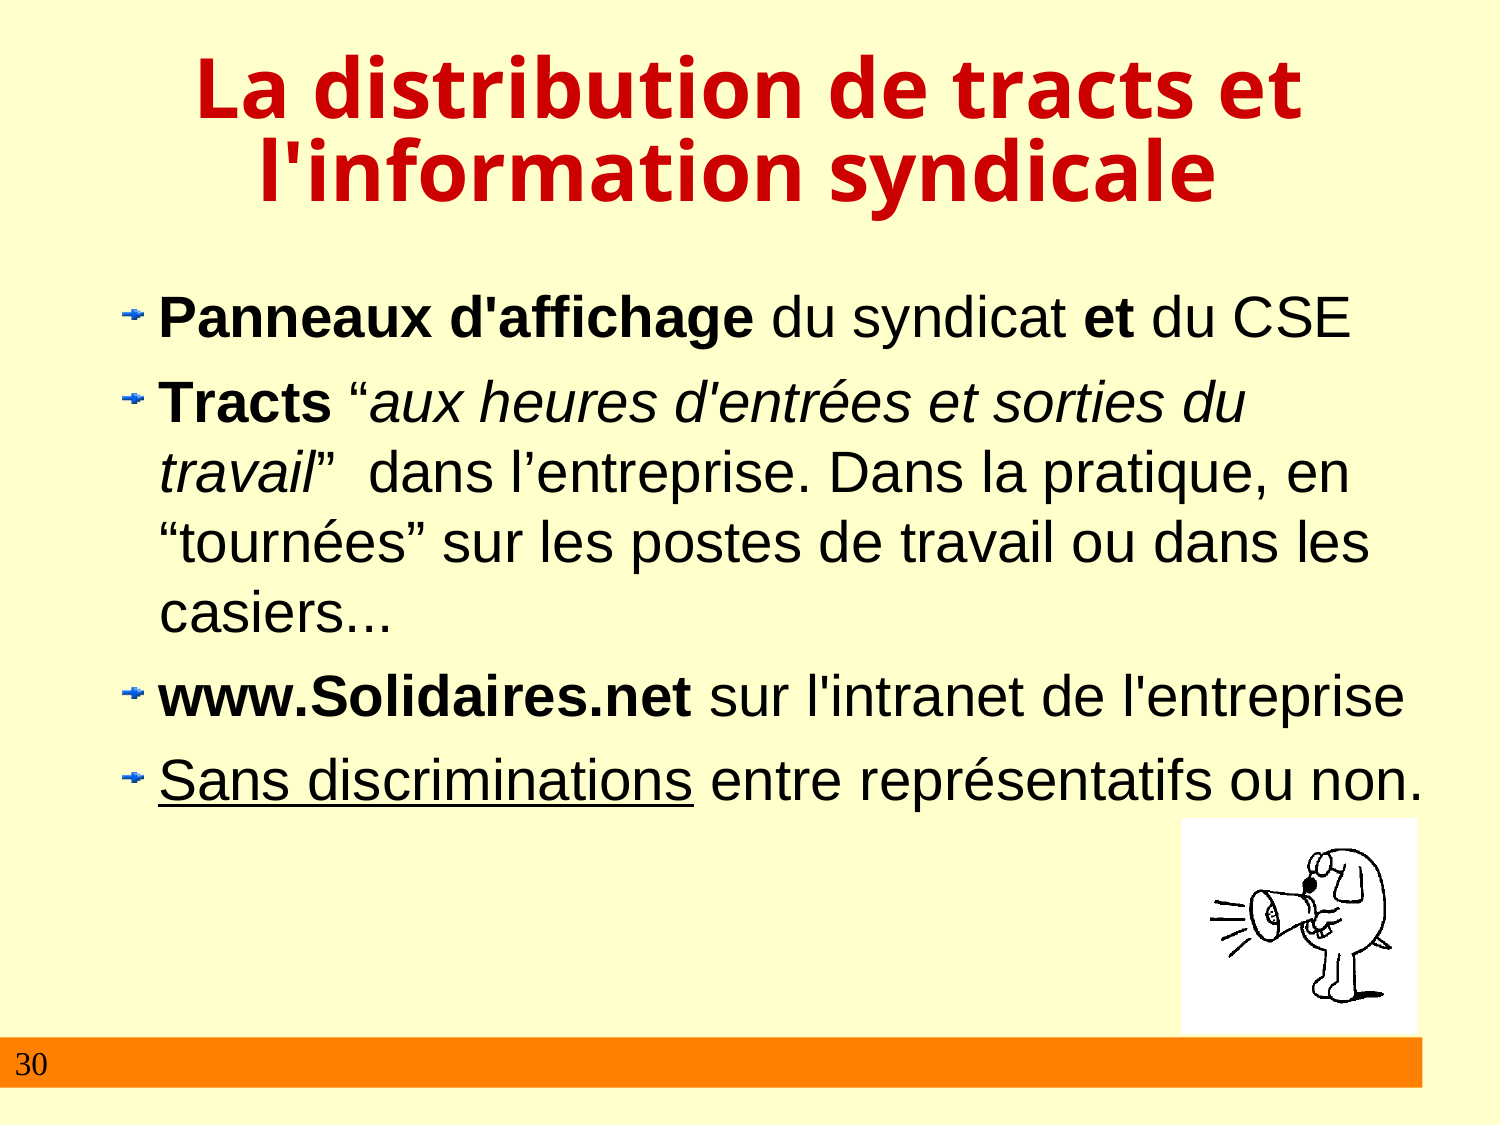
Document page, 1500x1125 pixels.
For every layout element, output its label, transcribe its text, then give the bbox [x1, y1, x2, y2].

title La distribution de tracts et l'information syndicale [75, 32, 1423, 239]
text_box Panneaux d'affichage du syndicat et du CSE Tracts “aux heures d'entrées et sorties du travail” dans l’entreprise. Dans la pratique, en “tournées” sur les postes de travail ou dans les casiers... www.Solidaires.net sur l'intranet de l'entreprise Sans discriminations entre représentatifs ou non. [72, 271, 1447, 945]
picture [1181, 818, 1418, 1034]
text_box <numéro> [0, 1037, 1423, 1088]
